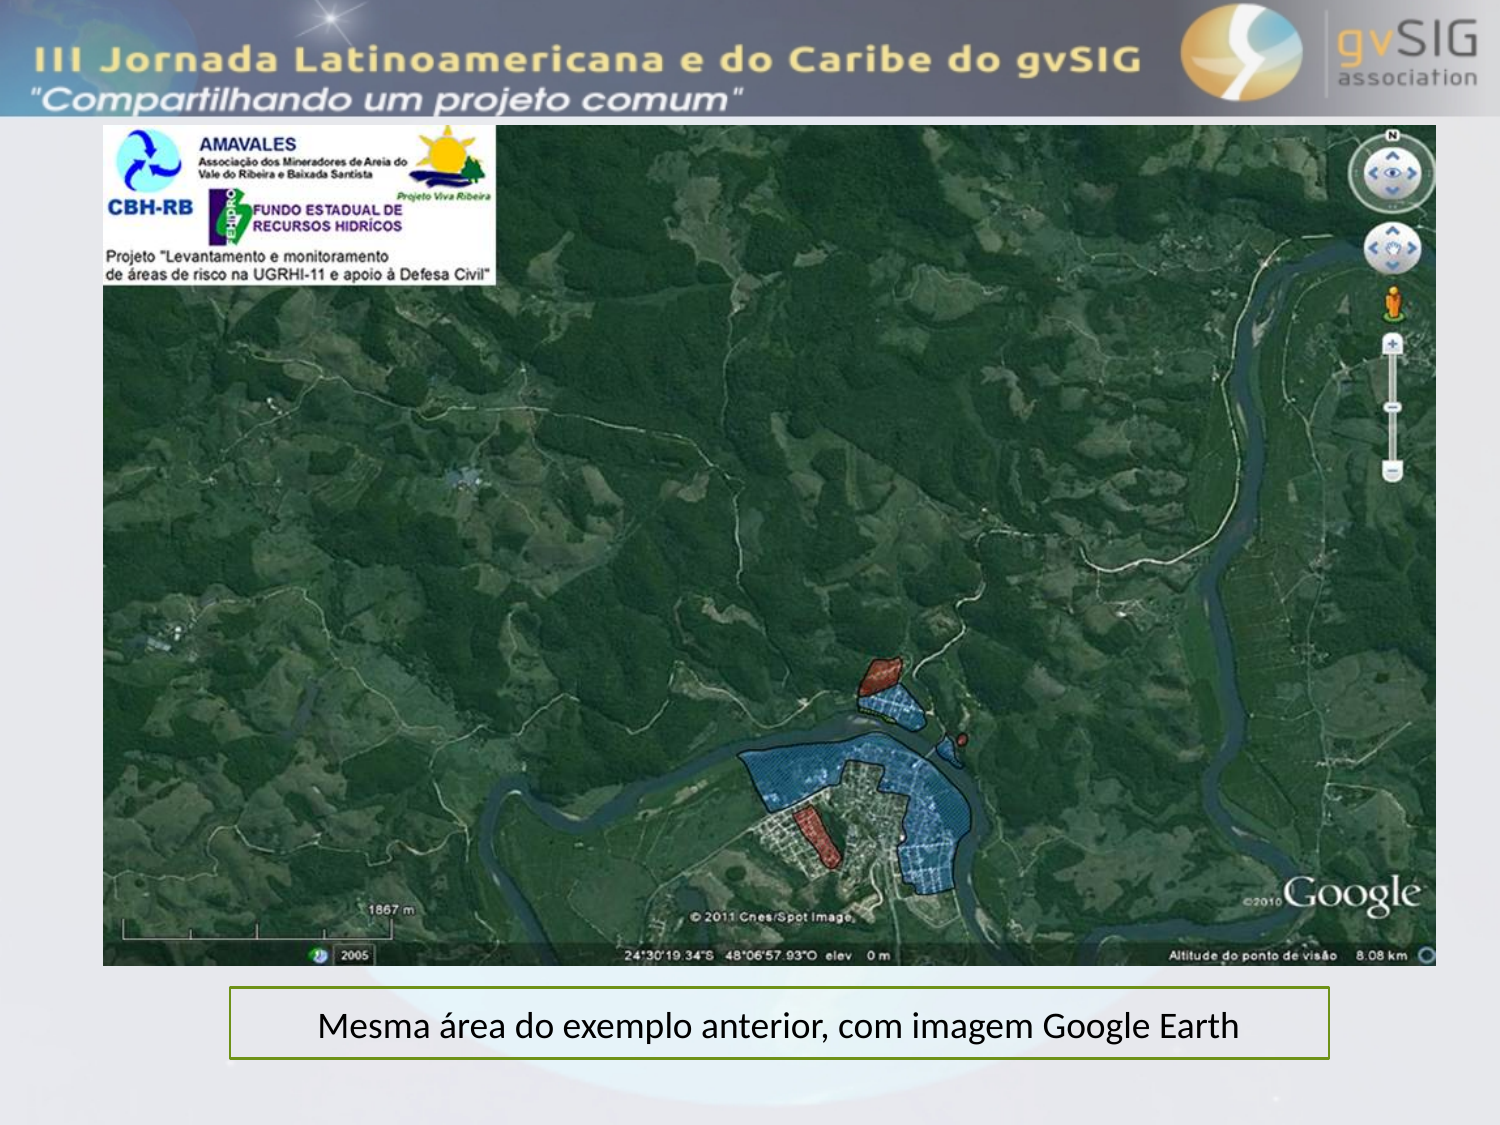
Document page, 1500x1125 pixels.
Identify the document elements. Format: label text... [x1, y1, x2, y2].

text_box Mesma área do exemplo anterior, com imagem Google Earth [230, 988, 1329, 1059]
picture [0, 0, 1500, 1125]
